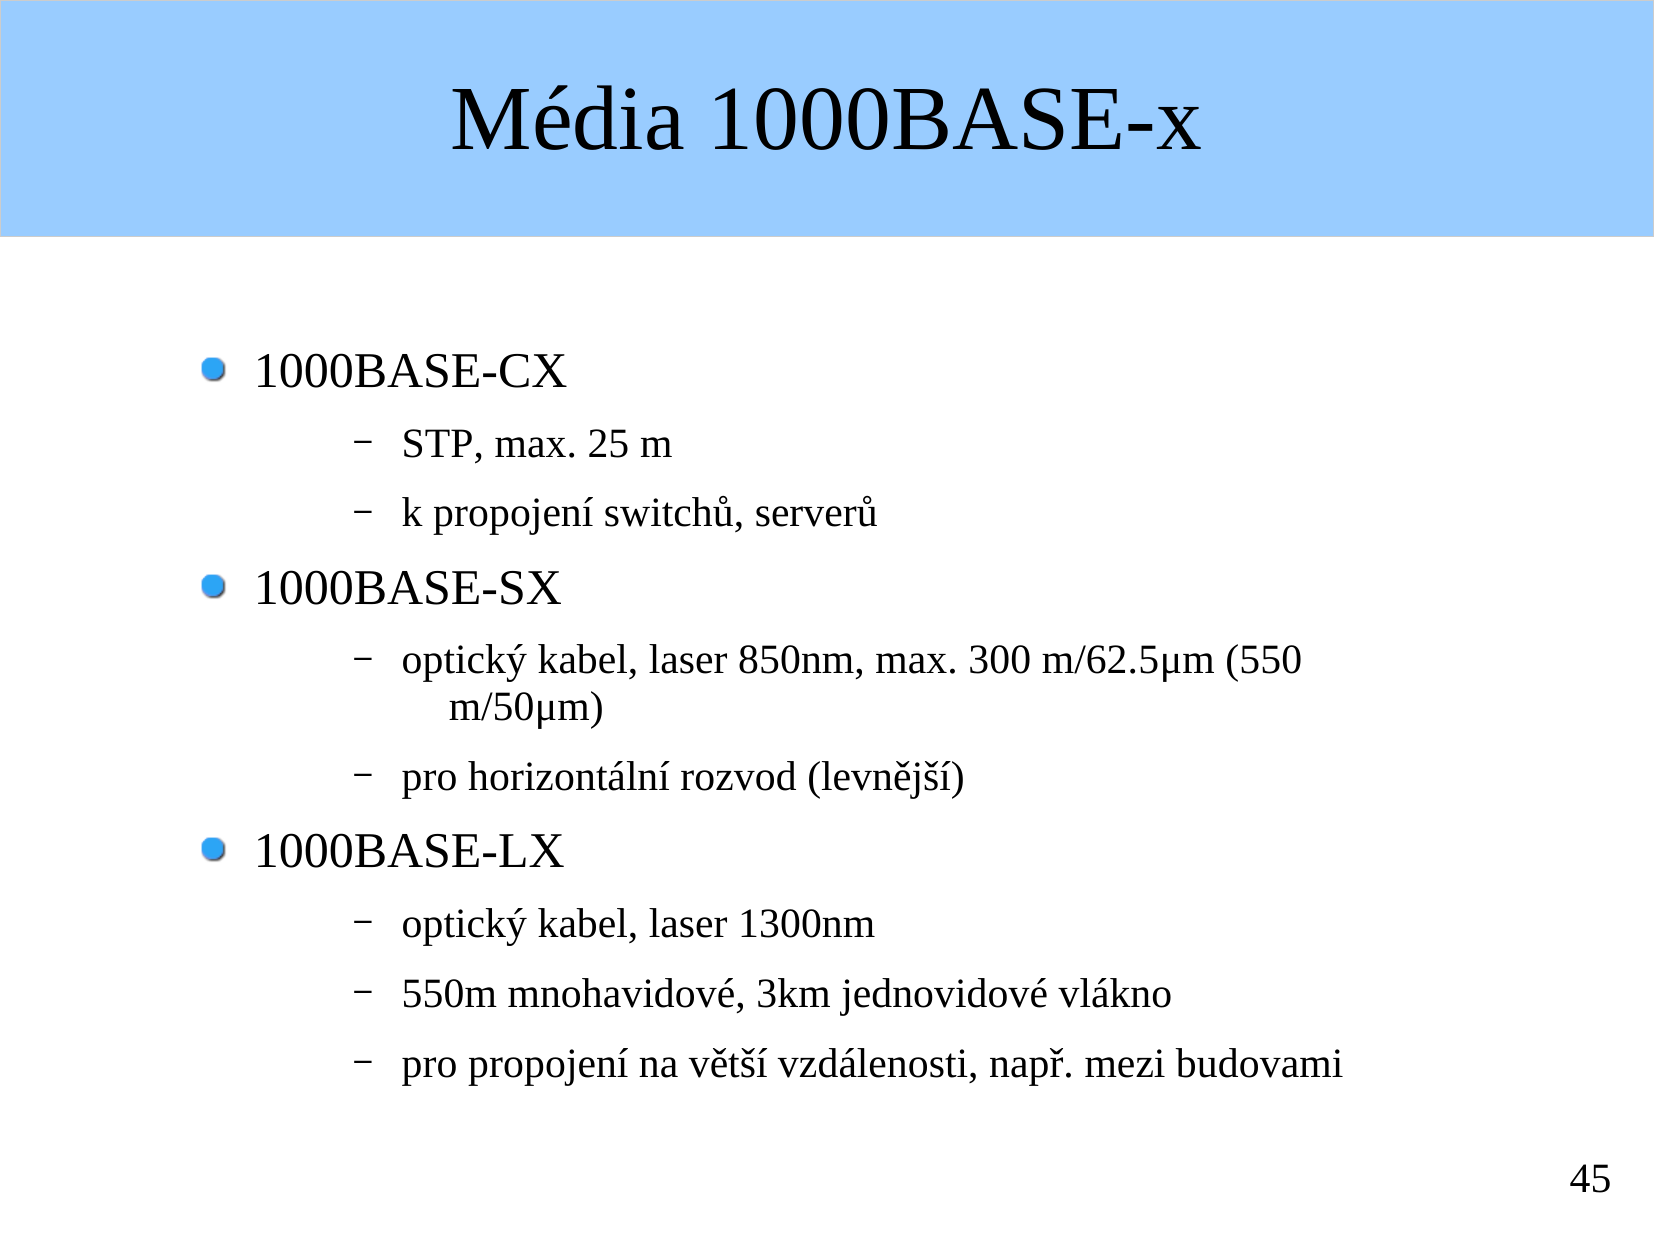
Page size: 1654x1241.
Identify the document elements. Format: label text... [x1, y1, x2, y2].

list 1000BASE-CX STP, max. 25 m k propojení switchů, serverů 1000BASE-SX optický kabel, laser 850nm, max. 300 m/62.5μm (550 m/50μm) pro horizontální rozvod (levnější) 1000BASE-LX optický kabel, laser 1300nm 550m mnohavidové, 3km jednovidové vlákno pro propojení na větší vzdálenosti, např. mezi budovami [165, 342, 1465, 1211]
title Média 1000BASE-x [0, 0, 1654, 237]
